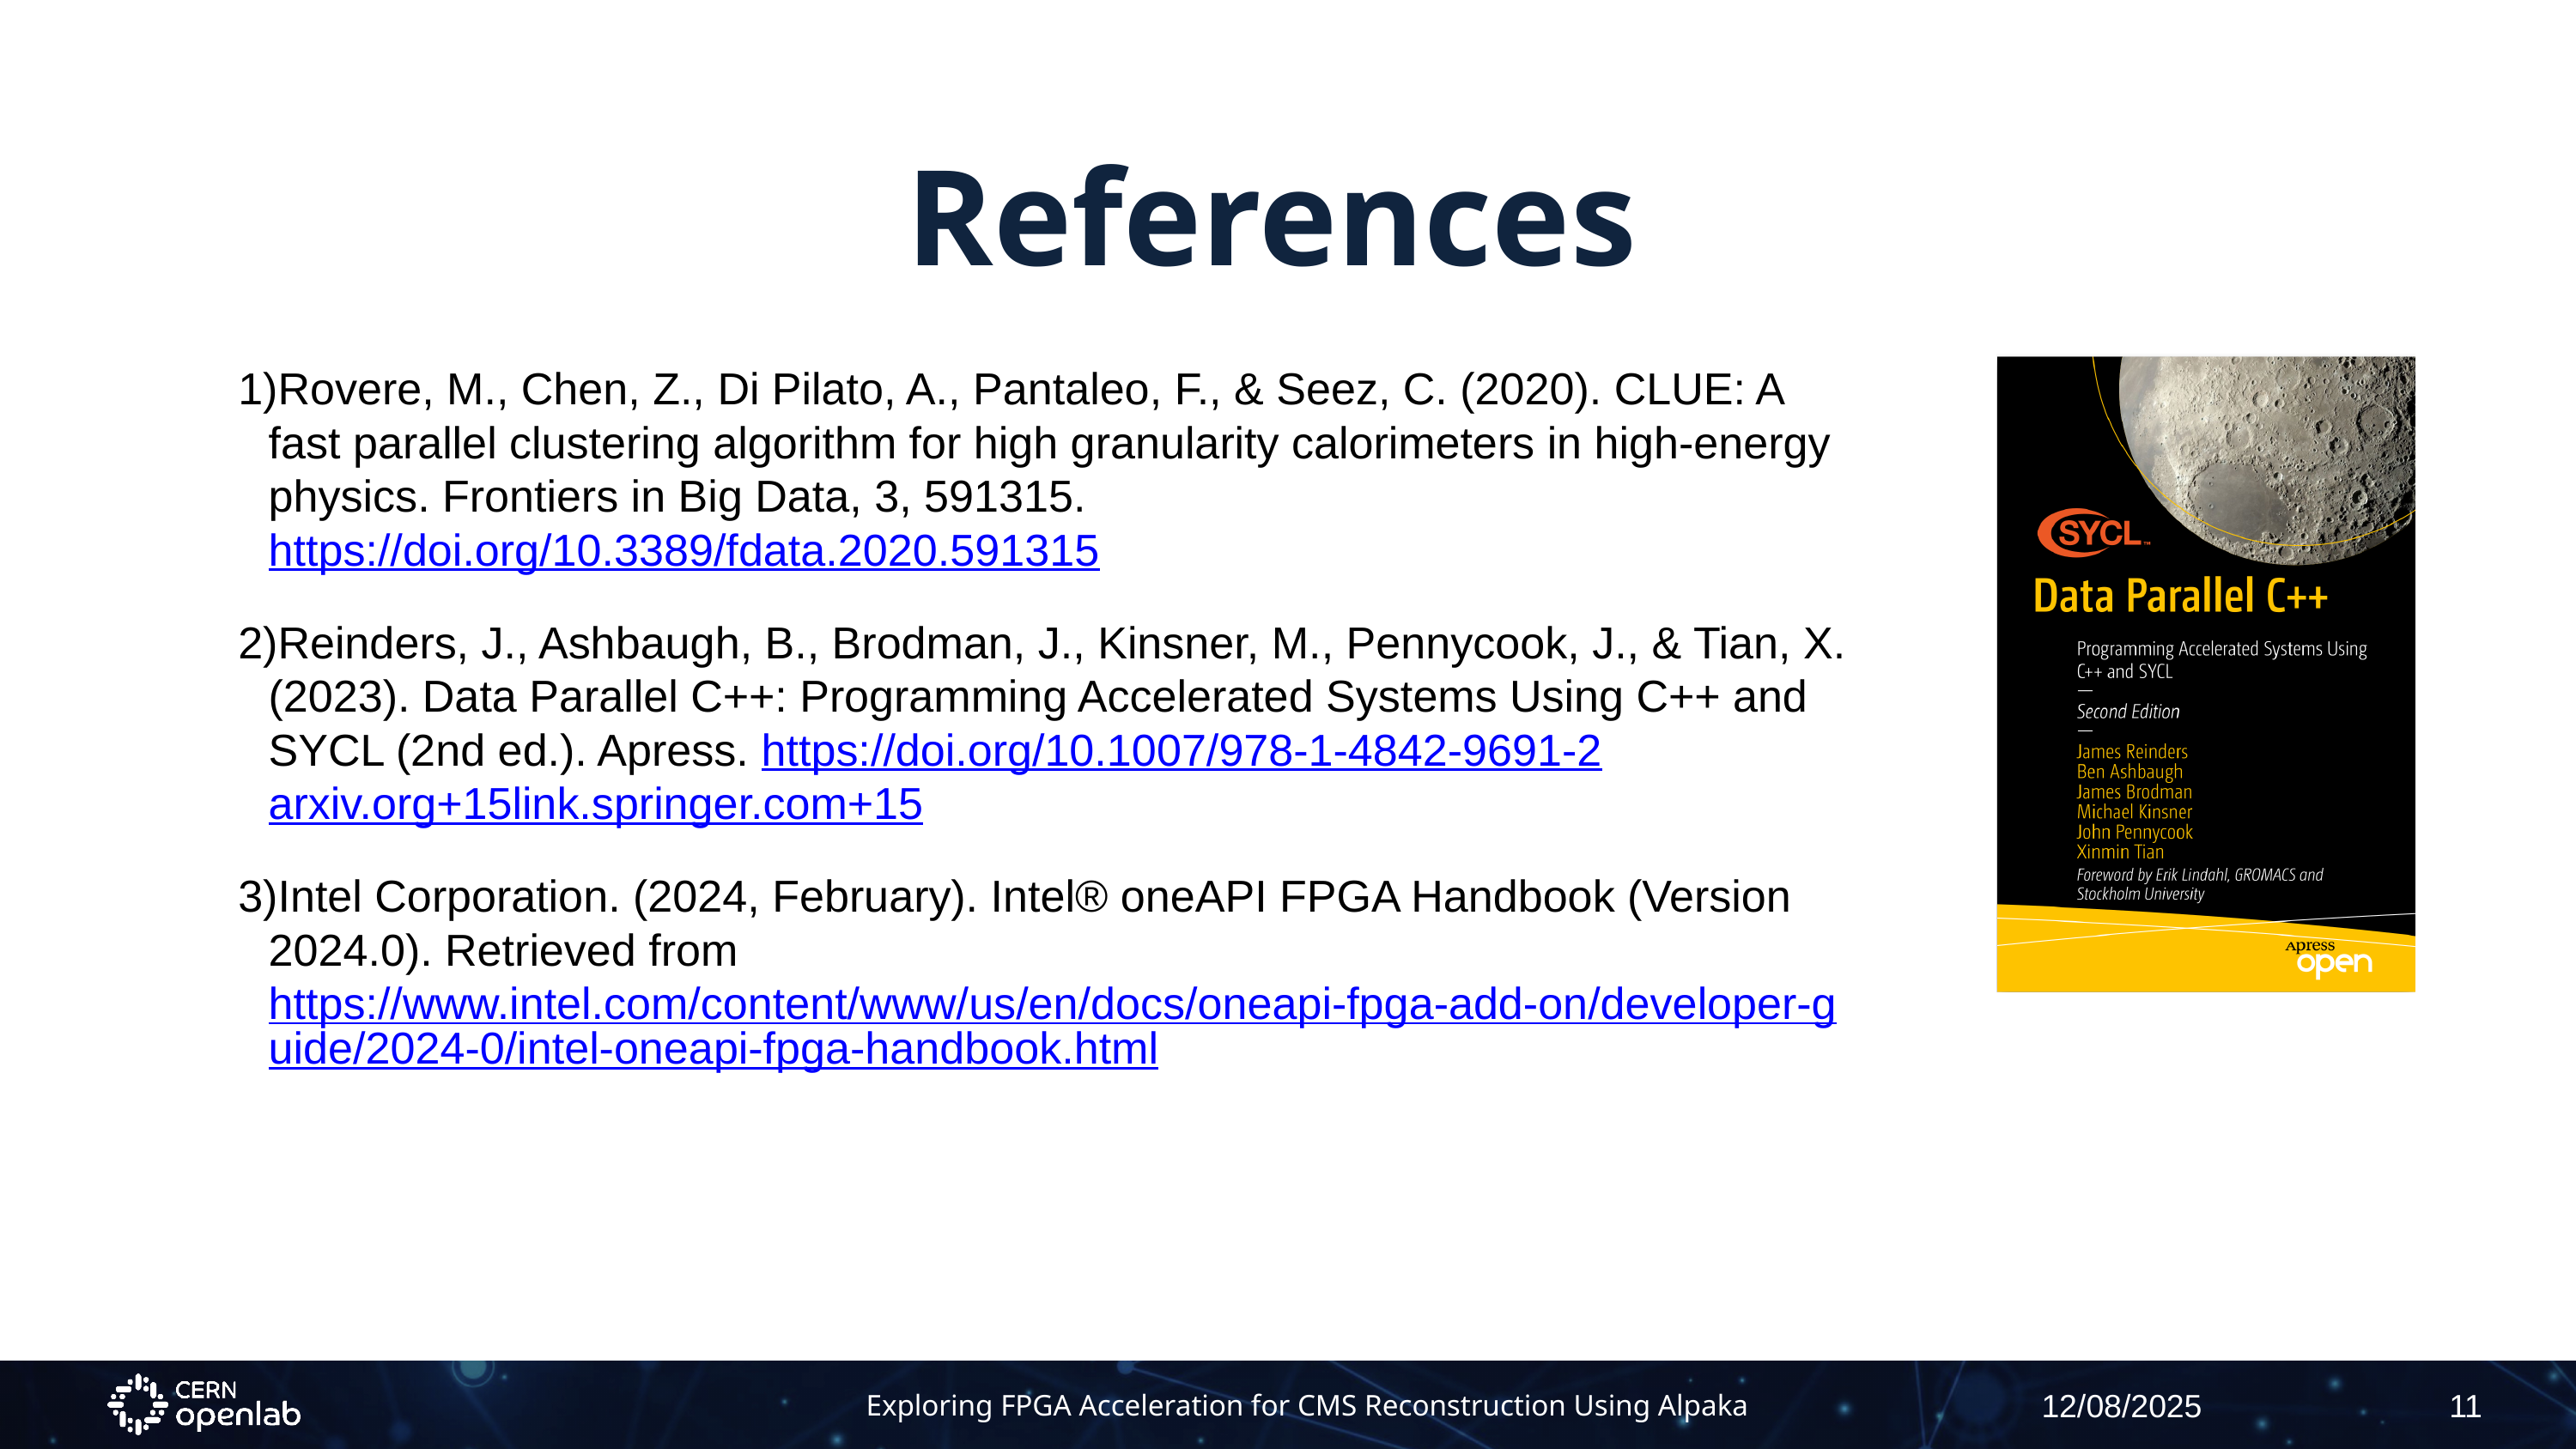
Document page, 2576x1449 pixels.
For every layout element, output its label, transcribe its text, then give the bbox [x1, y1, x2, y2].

text_box 12/08/2025 [2028, 1379, 2254, 1443]
text_box Rovere, M., Chen, Z., Di Pilato, A., Pantaleo, F., & Seez, C. (2020). CLUE: A fast parallel clustering algorithm for high granularity calorimeters in high-energy physics. Frontiers in Big Data, 3, 591315. https://doi.org/10.3389/fdata.2020.591315 Reinders, J., Ashbaugh, B., Brodman, J., Kinsner, M., Pennycook, J., & Tian, X. (2023). Data Parallel C++: Programming Accelerated Systems Using C++ and SYCL (2nd ed.). Apress. https://doi.org/10.1007/978-1-4842-9691-2 arxiv.org+15link.springer.com+15 Intel Corporation. (2024, February). Intel® oneAPI FPGA Handbook (Version 2024.0). Retrieved from https://www.intel.com/content/www/us/en/docs/oneapi-fpga-add-on/developer-guide/2024-0/intel-oneapi-fpga-handbook.html [225, 354, 1868, 1042]
picture [0, 0, 2576, 1449]
footer Exploring FPGA Acceleration for CMS Reconstruction Using Alpaka [833, 1366, 1783, 1443]
text_box 11 [2436, 1379, 2512, 1431]
text_box References [193, 152, 2351, 293]
